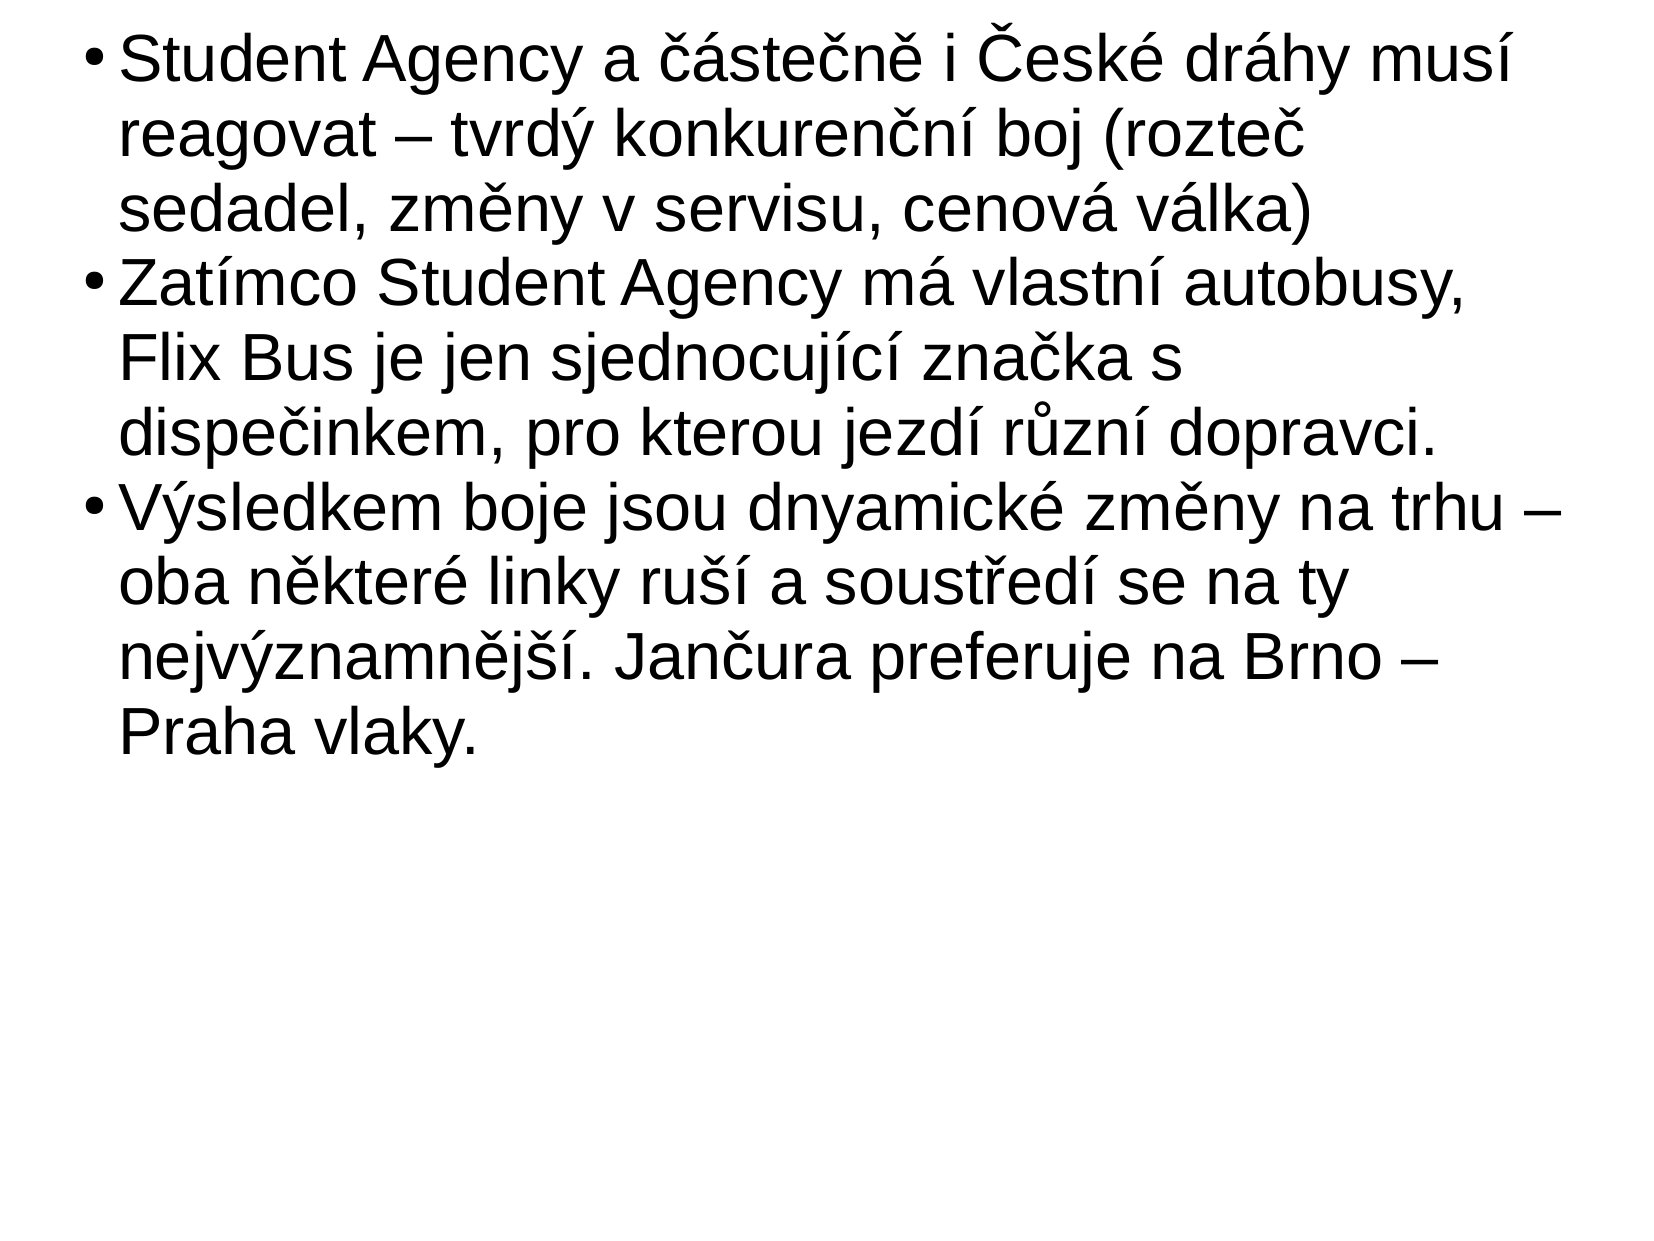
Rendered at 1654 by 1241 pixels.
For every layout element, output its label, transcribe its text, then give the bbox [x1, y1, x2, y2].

subtitle Student Agency a částečně i České dráhy musí reagovat – tvrdý konkurenční boj (rozteč sedadel, změny v servisu, cenová válka) Zatímco Student Agency má vlastní autobusy, Flix Bus je jen sjednocující značka s dispečinkem, pro kterou jezdí různí dopravci. Výsledkem boje jsou dnyamické změny na trhu – oba některé linky ruší a soustředí se na ty nejvýznamnější. Jančura preferuje na Brno – Praha vlaky. [82, 20, 1571, 844]
